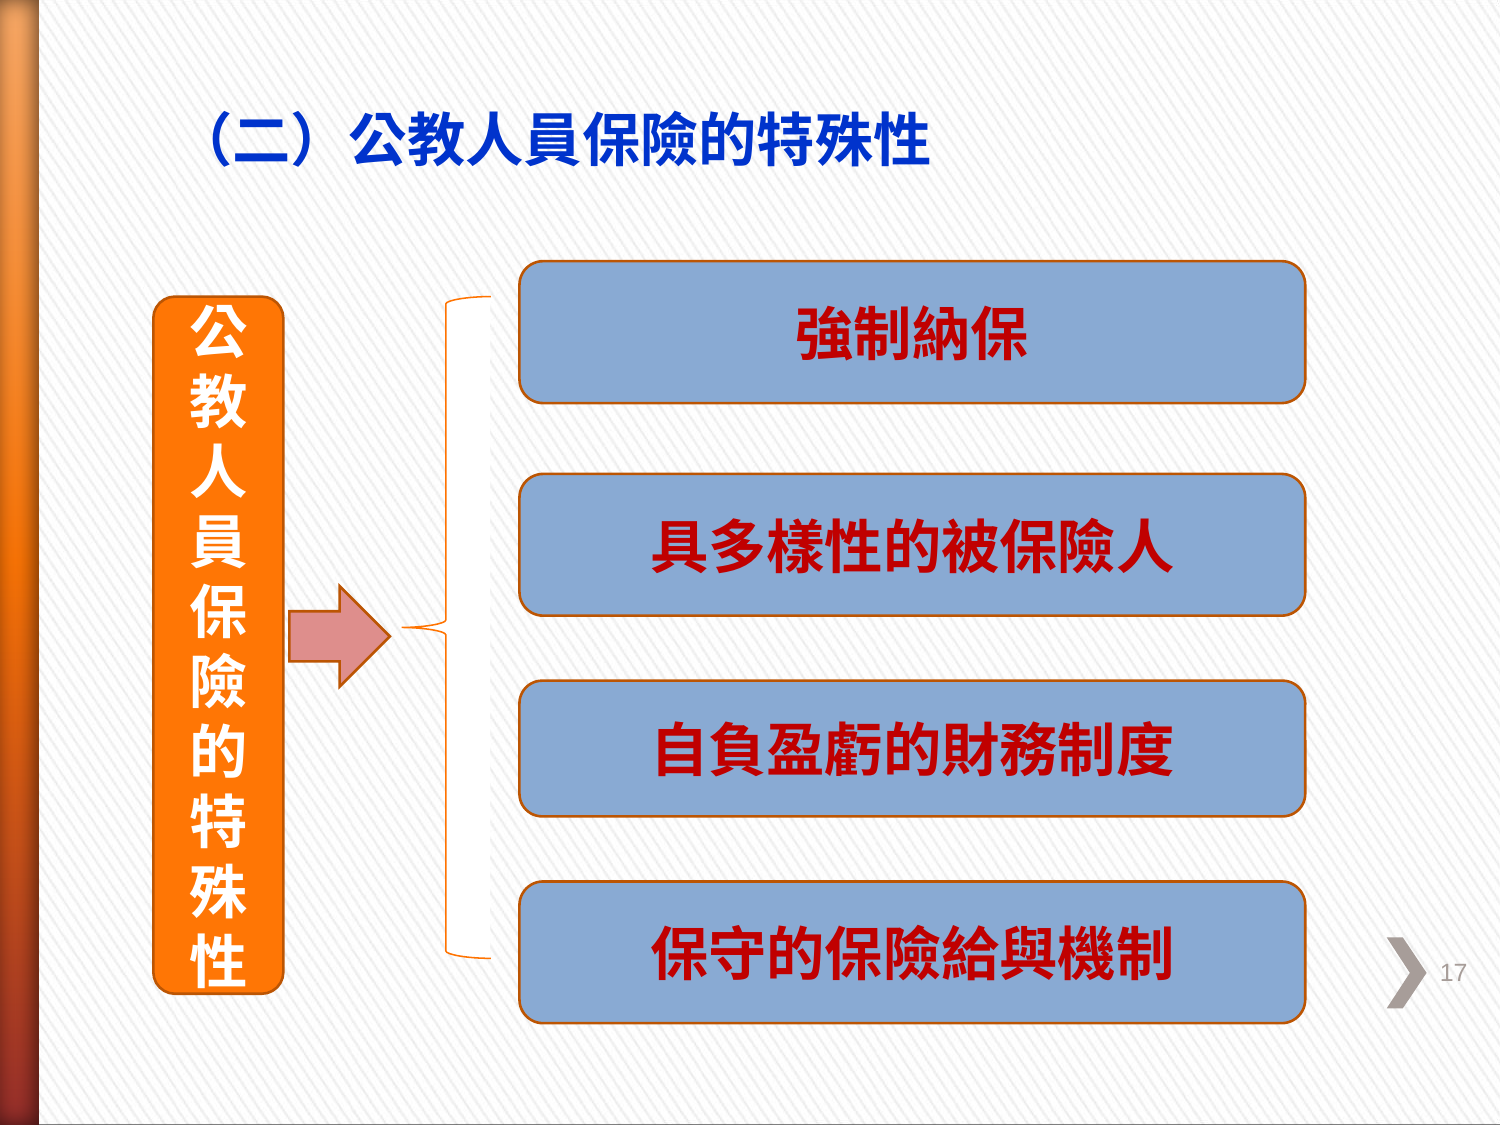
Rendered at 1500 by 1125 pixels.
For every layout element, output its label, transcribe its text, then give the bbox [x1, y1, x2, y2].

text_box 保守的保險給與機制 [519, 881, 1306, 1024]
text_box 公教人員保險的特殊性 [153, 296, 284, 994]
text_box 強制納保 [519, 261, 1306, 404]
list （二）公教人員保險的特殊性 [159, 95, 996, 191]
text_box [289, 586, 390, 687]
text_box [401, 296, 491, 959]
text_box <編號> [1425, 941, 1488, 1002]
picture [0, 0, 1500, 1125]
text_box 具多樣性的被保險人 [519, 473, 1306, 616]
text_box 自負盈虧的財務制度 [519, 680, 1306, 817]
